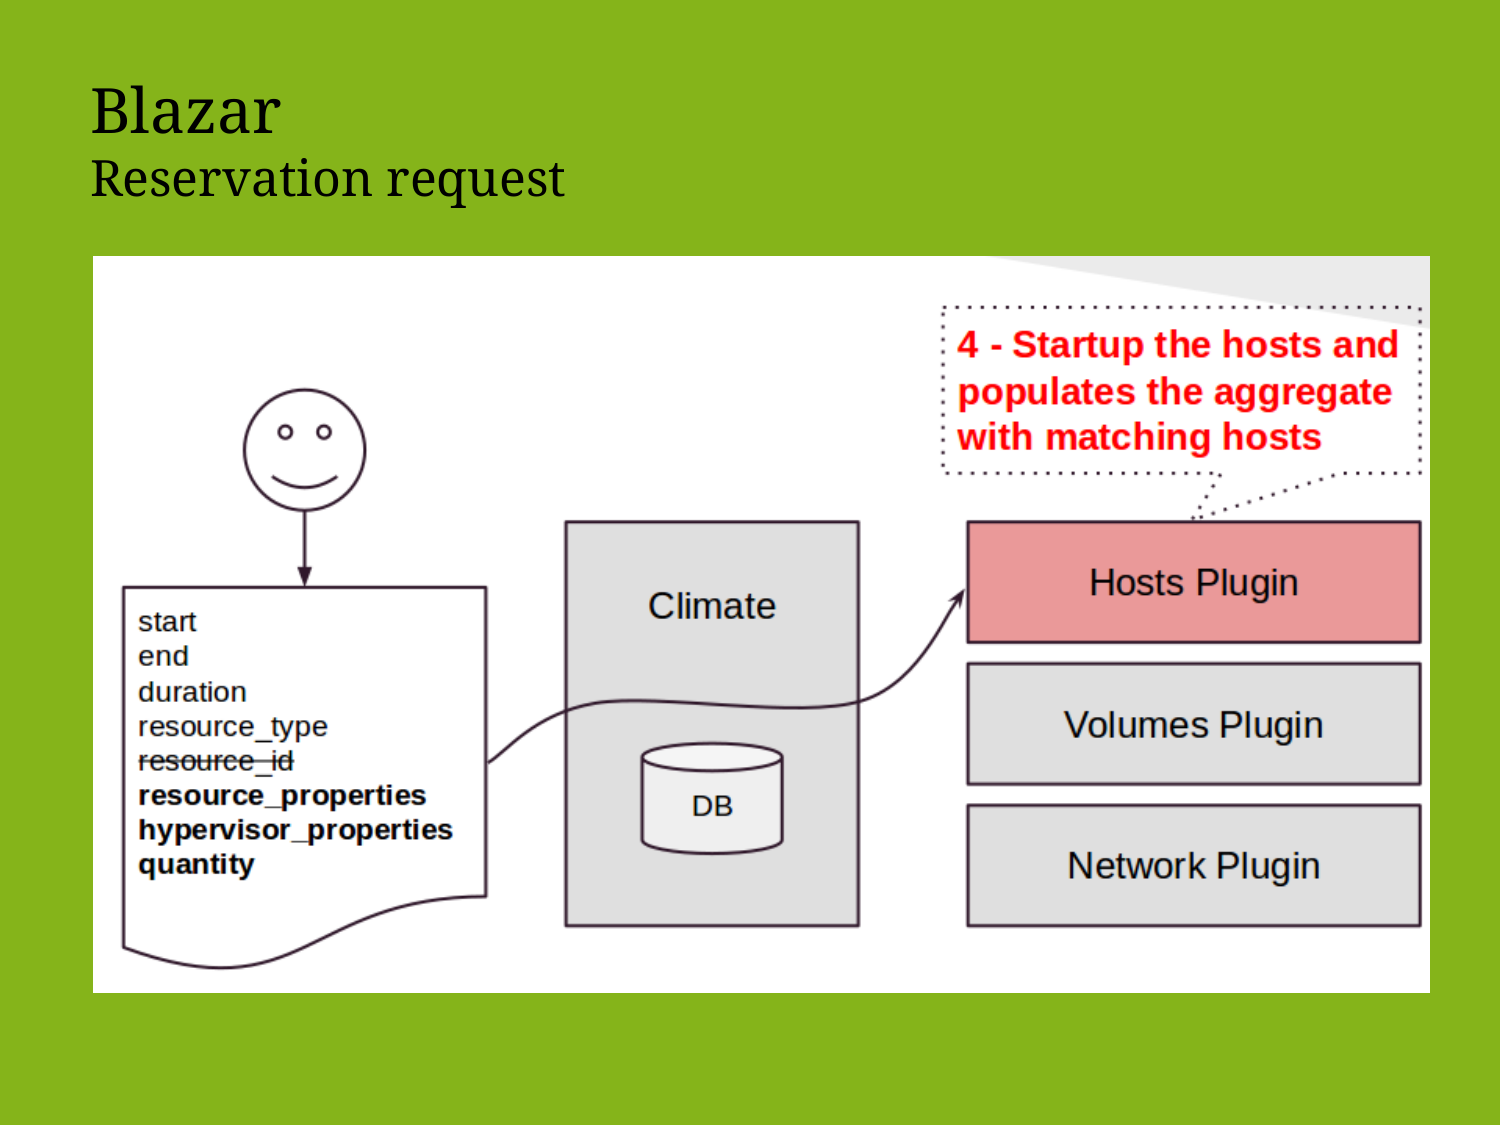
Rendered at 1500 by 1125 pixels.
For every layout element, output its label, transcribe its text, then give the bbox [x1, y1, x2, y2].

picture [93, 256, 1430, 993]
title Blazar Reservation request [75, 45, 1426, 233]
